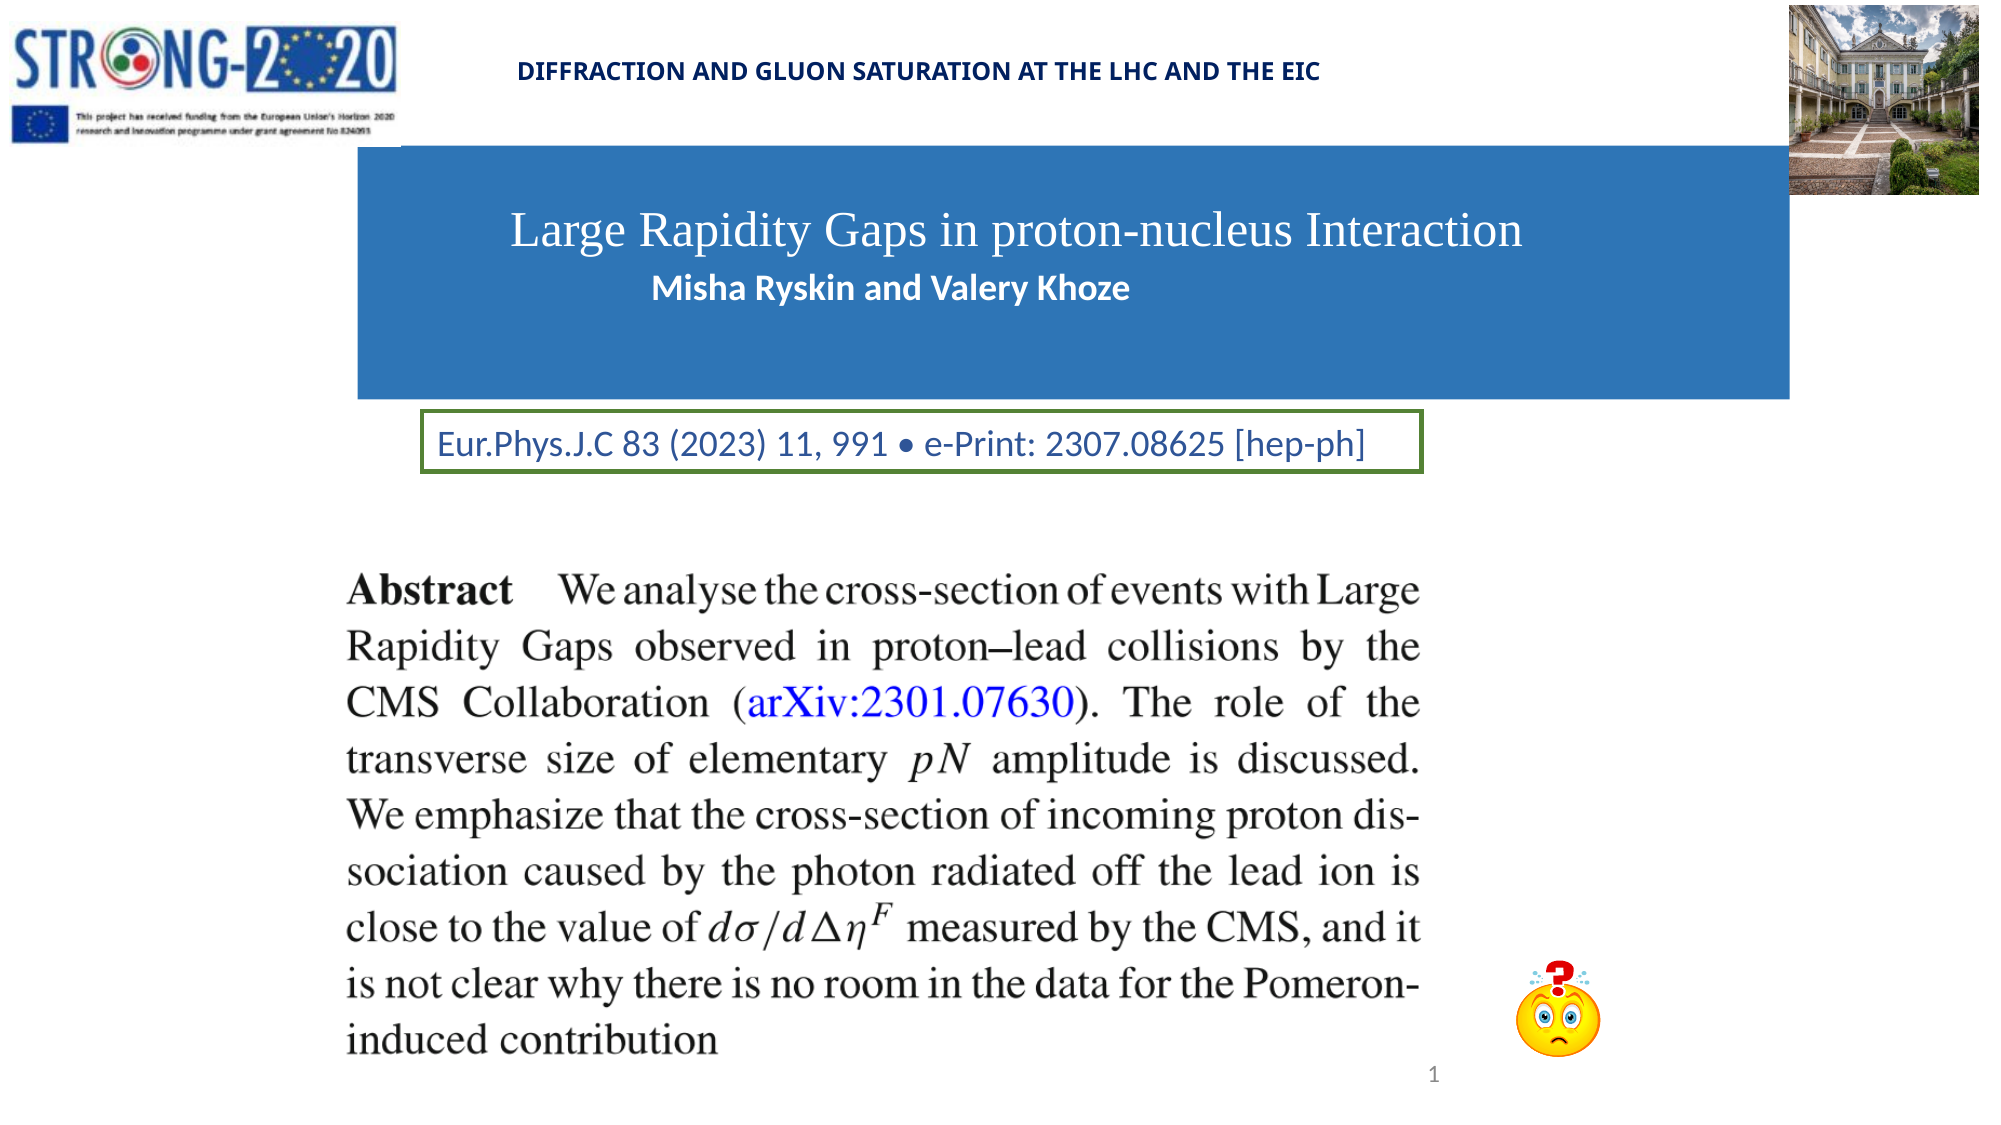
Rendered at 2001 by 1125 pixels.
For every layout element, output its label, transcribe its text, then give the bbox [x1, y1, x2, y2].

text_box [1412, 1042, 1863, 1103]
picture [1516, 958, 1601, 1042]
text_box Misha Ryskin and Valery Khoze [636, 255, 1176, 317]
text_box Large Rapidity Gaps in proton-nucleus Interaction [357, 145, 1790, 358]
text_box DIFFRACTION AND GLUON SATURATION AT THE LHC AND THE EIC [501, 47, 1887, 94]
text_box Eur.Phys.J.C 83 (2023) 11, 991 • e-Print: 2307.08625 [hep-ph] [422, 411, 1422, 472]
picture [1789, 5, 1979, 195]
picture [259, 529, 1451, 1085]
picture [9, 21, 401, 147]
